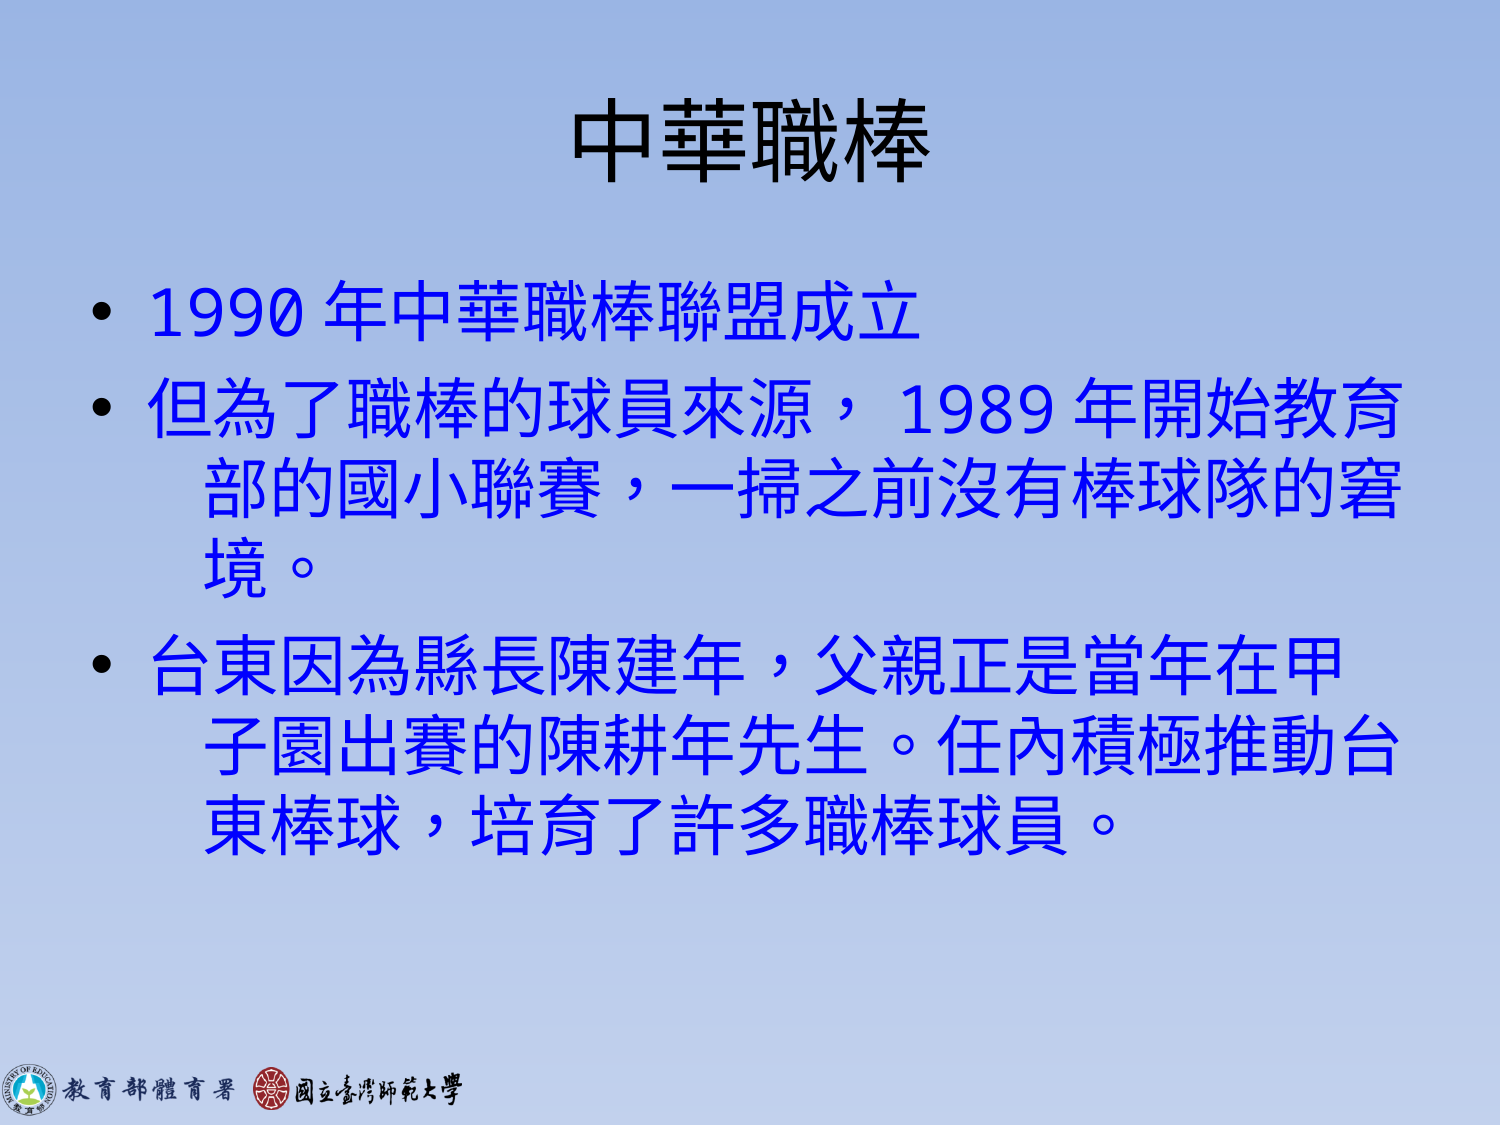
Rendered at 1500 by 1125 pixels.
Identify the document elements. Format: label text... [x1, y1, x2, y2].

list 1990年中華職棒聯盟成立 但為了職棒的球員來源，1989年開始教育部的國小聯賽，一掃之前沒有棒球隊的窘境。 台東因為縣長陳建年，父親正是當年在甲子園出賽的陳耕年先生。任內積極推動台東棒球，培育了許多職棒球員。 [75, 262, 1426, 1005]
title 中華職棒 [75, 45, 1426, 233]
